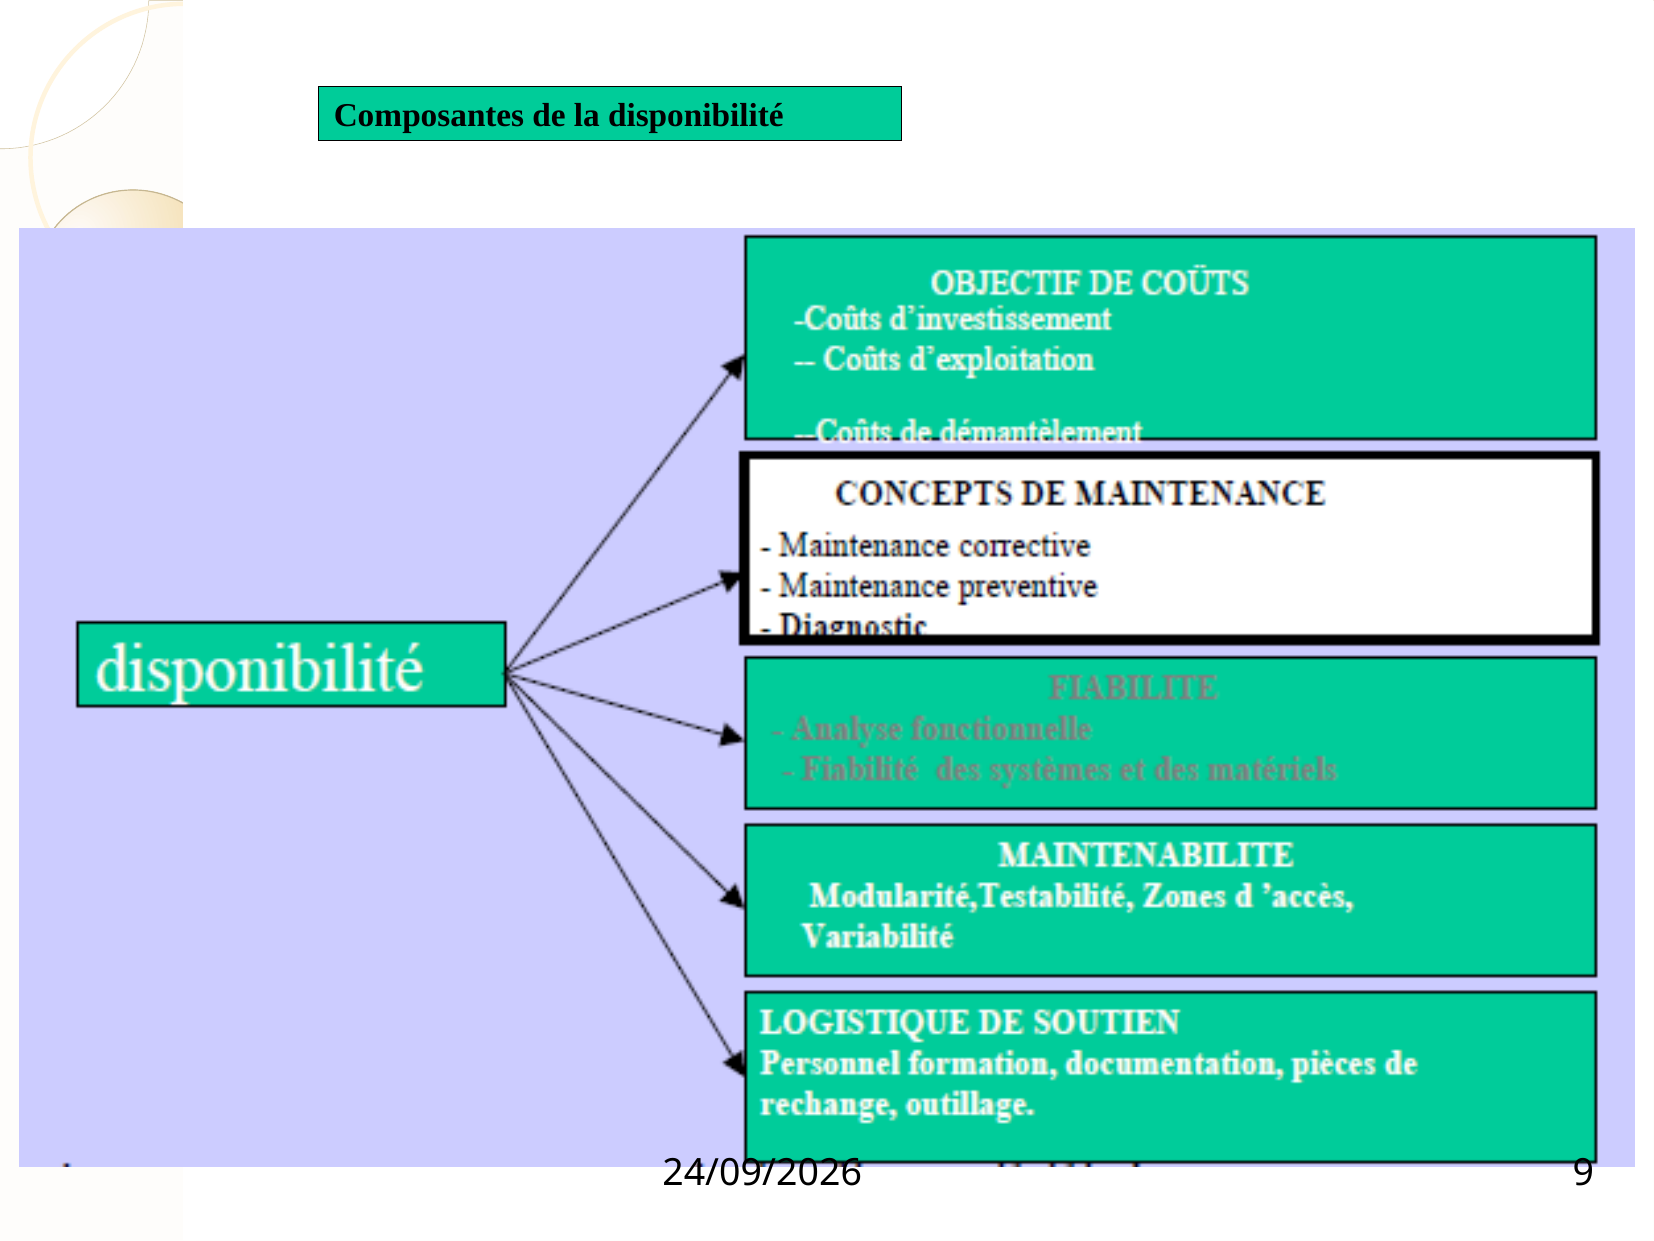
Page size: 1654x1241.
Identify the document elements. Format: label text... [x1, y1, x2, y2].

text_box Composantes de la disponibilité [318, 86, 902, 141]
slide_number 02/07/2018 [647, 1140, 1034, 1227]
slide_number <numéro> [1557, 1140, 1641, 1227]
picture [19, 228, 1635, 1167]
